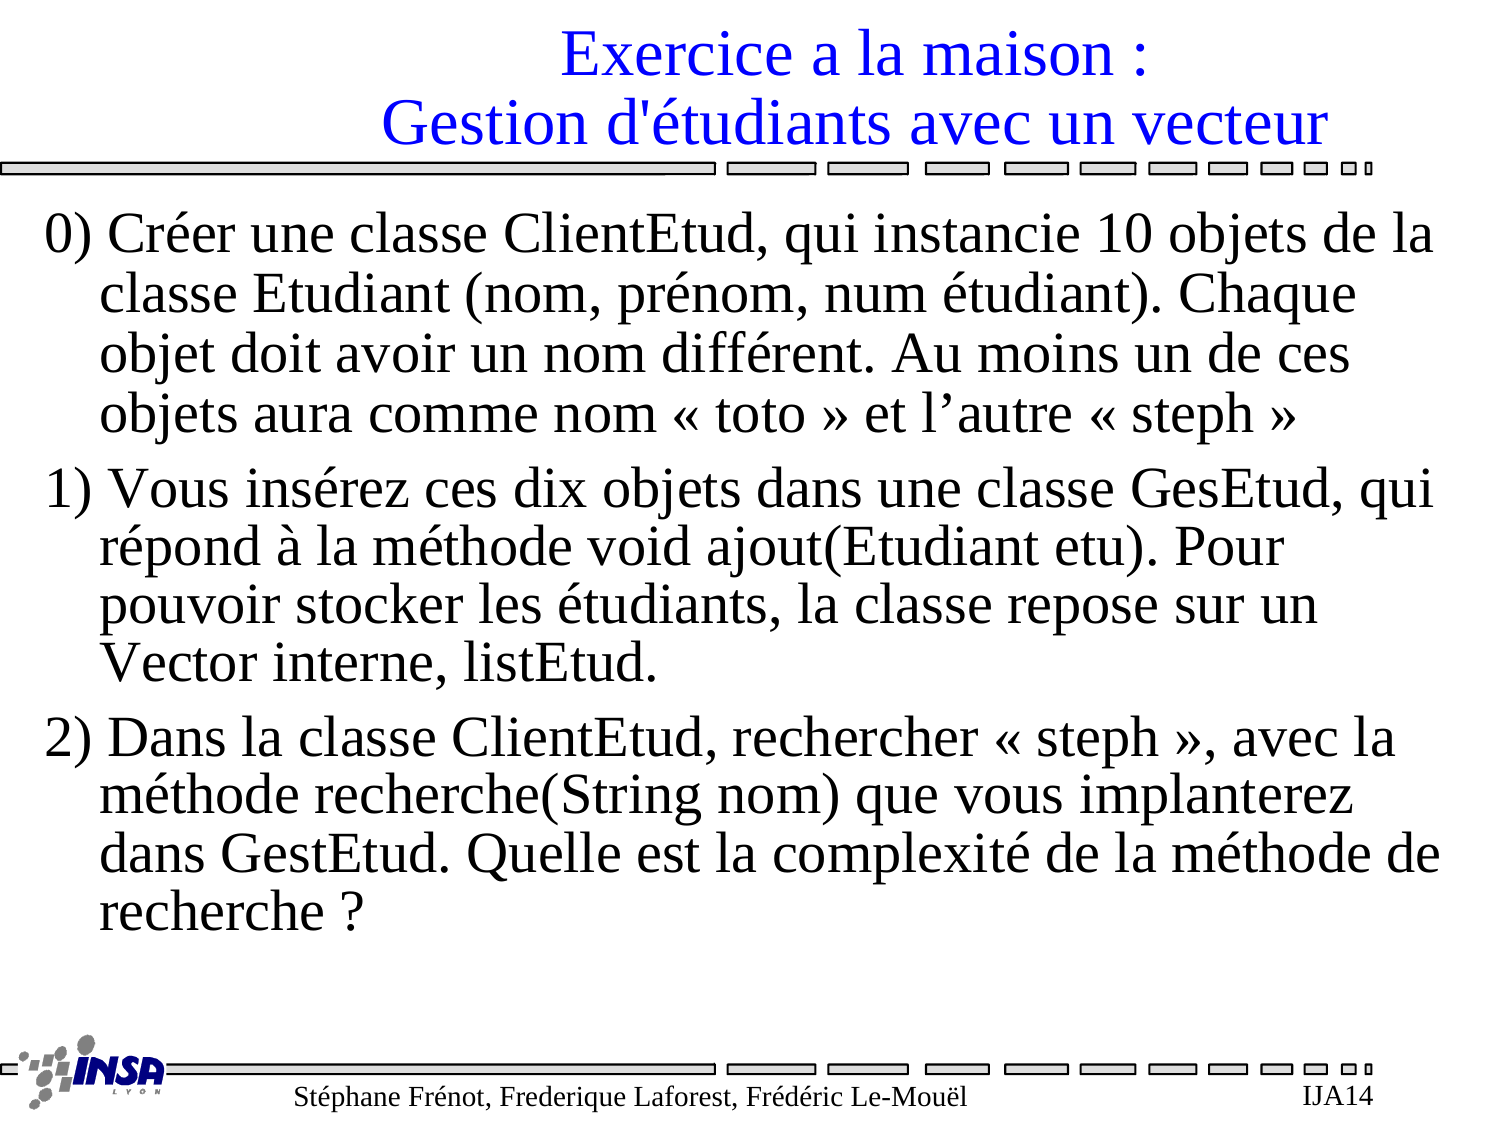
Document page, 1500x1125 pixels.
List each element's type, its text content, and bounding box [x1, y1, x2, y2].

list 0) Créer une classe ClientEtud, qui instancie 10 objets de la classe Etudiant (nom, prénom, num étudiant). Chaque objet doit avoir un nom différent. Au moins un de ces objets aura comme nom « toto » et l’autre « steph » 1) Vous insérez ces dix objets dans une classe GesEtud, qui répond à la méthode void ajout(Etudiant etu). Pour pouvoir stocker les étudiants, la classe repose sur un Vector interne, listEtud. 2) Dans la classe ClientEtud, rechercher « steph », avec la méthode recherche(String nom) que vous implanterez dans GestEtud. Quelle est la complexité de la méthode de recherche ? [29, 196, 1465, 1095]
title Exercice a la maison : Gestion d'étudiants avec un vecteur [218, 0, 1494, 184]
